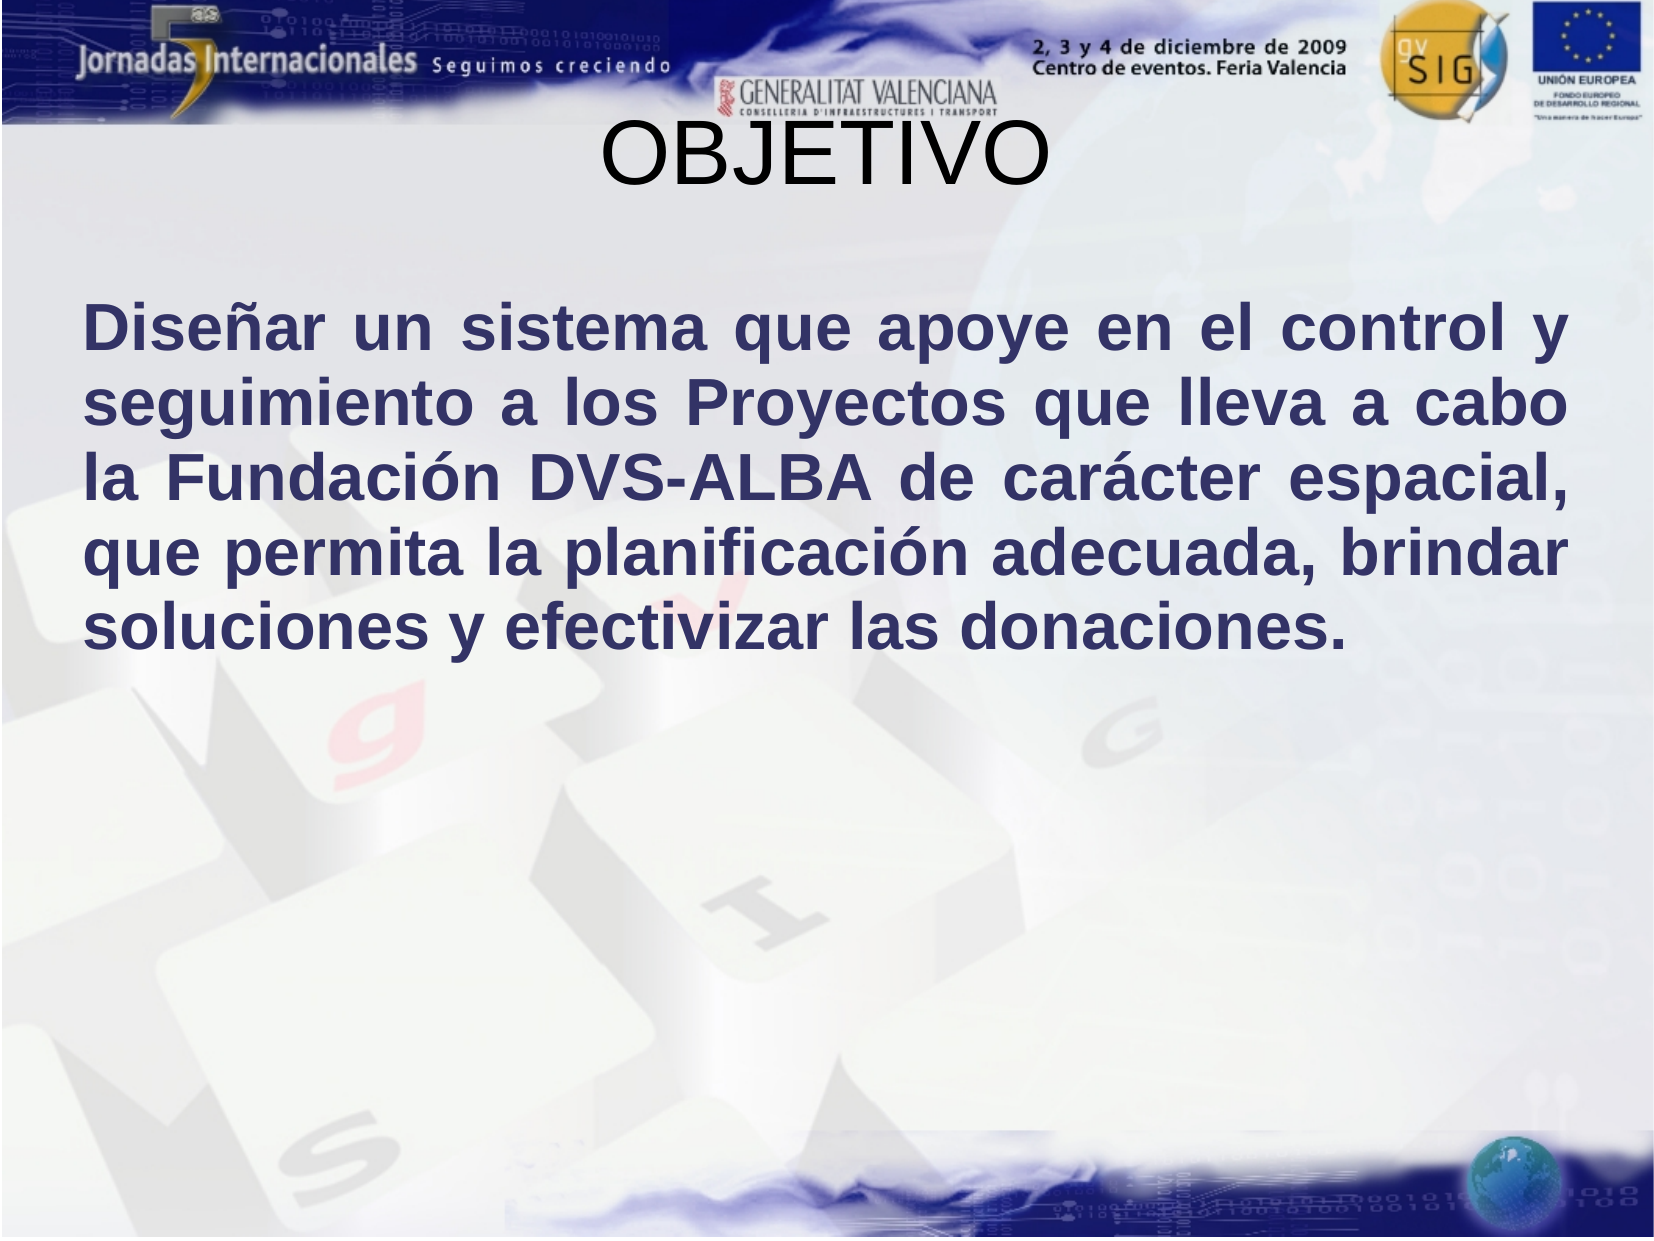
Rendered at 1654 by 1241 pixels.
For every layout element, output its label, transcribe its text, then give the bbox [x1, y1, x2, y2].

title OBJETIVO [82, 56, 1571, 250]
list Diseñar un sistema que apoye en el control y seguimiento a los Proyectos que lleva a cabo la Fundación DVS-ALBA de carácter espacial, que permita la planificación adecuada, brindar soluciones y efectivizar las donaciones. [82, 290, 1571, 1094]
picture [2, 0, 1654, 1237]
